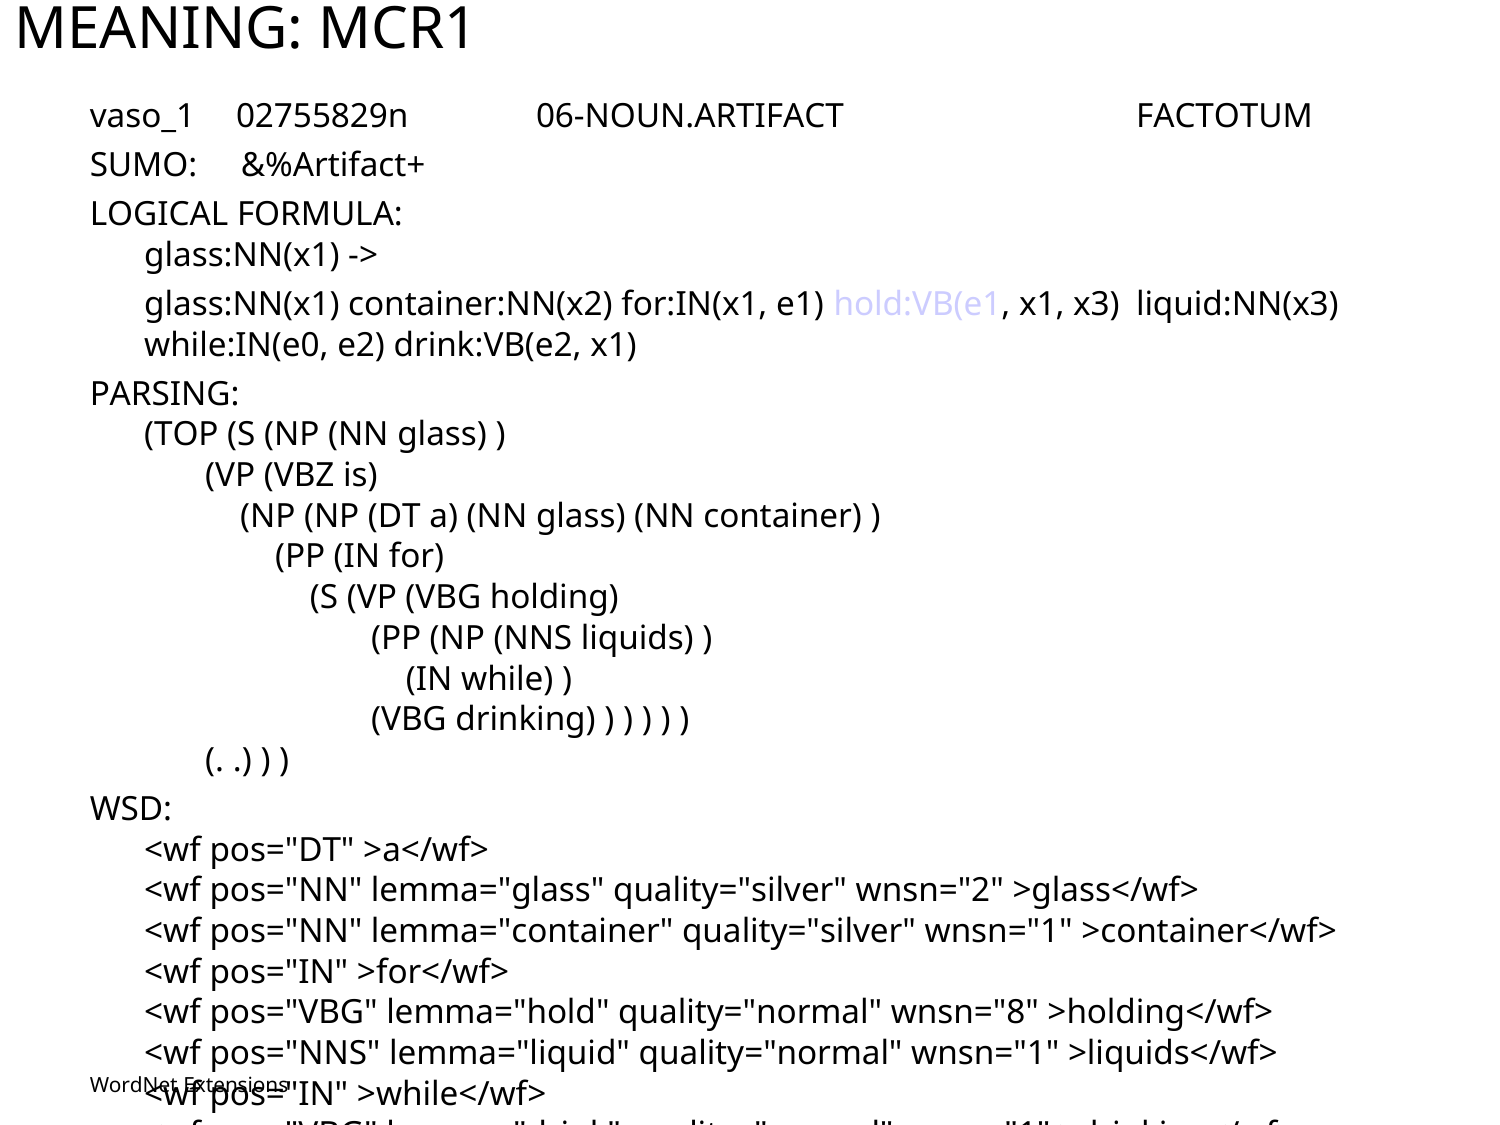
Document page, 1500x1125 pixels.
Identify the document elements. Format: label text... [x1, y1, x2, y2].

title MEANING: MCR1 [0, 0, 1500, 70]
list vaso_1 02755829n 06-NOUN.ARTIFACT FACTOTUM SUMO: &%Artifact+ LOGICAL FORMULA: glass:NN(x1) -> glass:NN(x1) container:NN(x2) for:IN(x1, e1) hold:VB(e1, x1, x3) liquid:NN(x3) while:IN(e0, e2) drink:VB(e2, x1) PARSING: (TOP (S (NP (NN glass) ) (VP (VBZ is) (NP (NP (DT a) (NN glass) (NN container) ) (PP (IN for) (S (VP (VBG holding) (PP (NP (NNS liquids) ) (IN while) ) (VBG drinking) ) ) ) ) ) (. .) ) ) WSD: <wf pos="DT" >a</wf> <wf pos="NN" lemma="glass" quality="silver" wnsn="2" >glass</wf> <wf pos="NN" lemma="container" quality="silver" wnsn="1" >container</wf> <wf pos="IN" >for</wf> <wf pos="VBG" lemma="hold" quality="normal" wnsn="8" >holding</wf> <wf pos="NNS" lemma="liquid" quality="normal" wnsn="1" >liquids</wf> <wf pos="IN" >while</wf> <wf pos="VBG" lemma="drink" quality="normal" wnsn="1" >drinking</wf> [75, 87, 1438, 1125]
